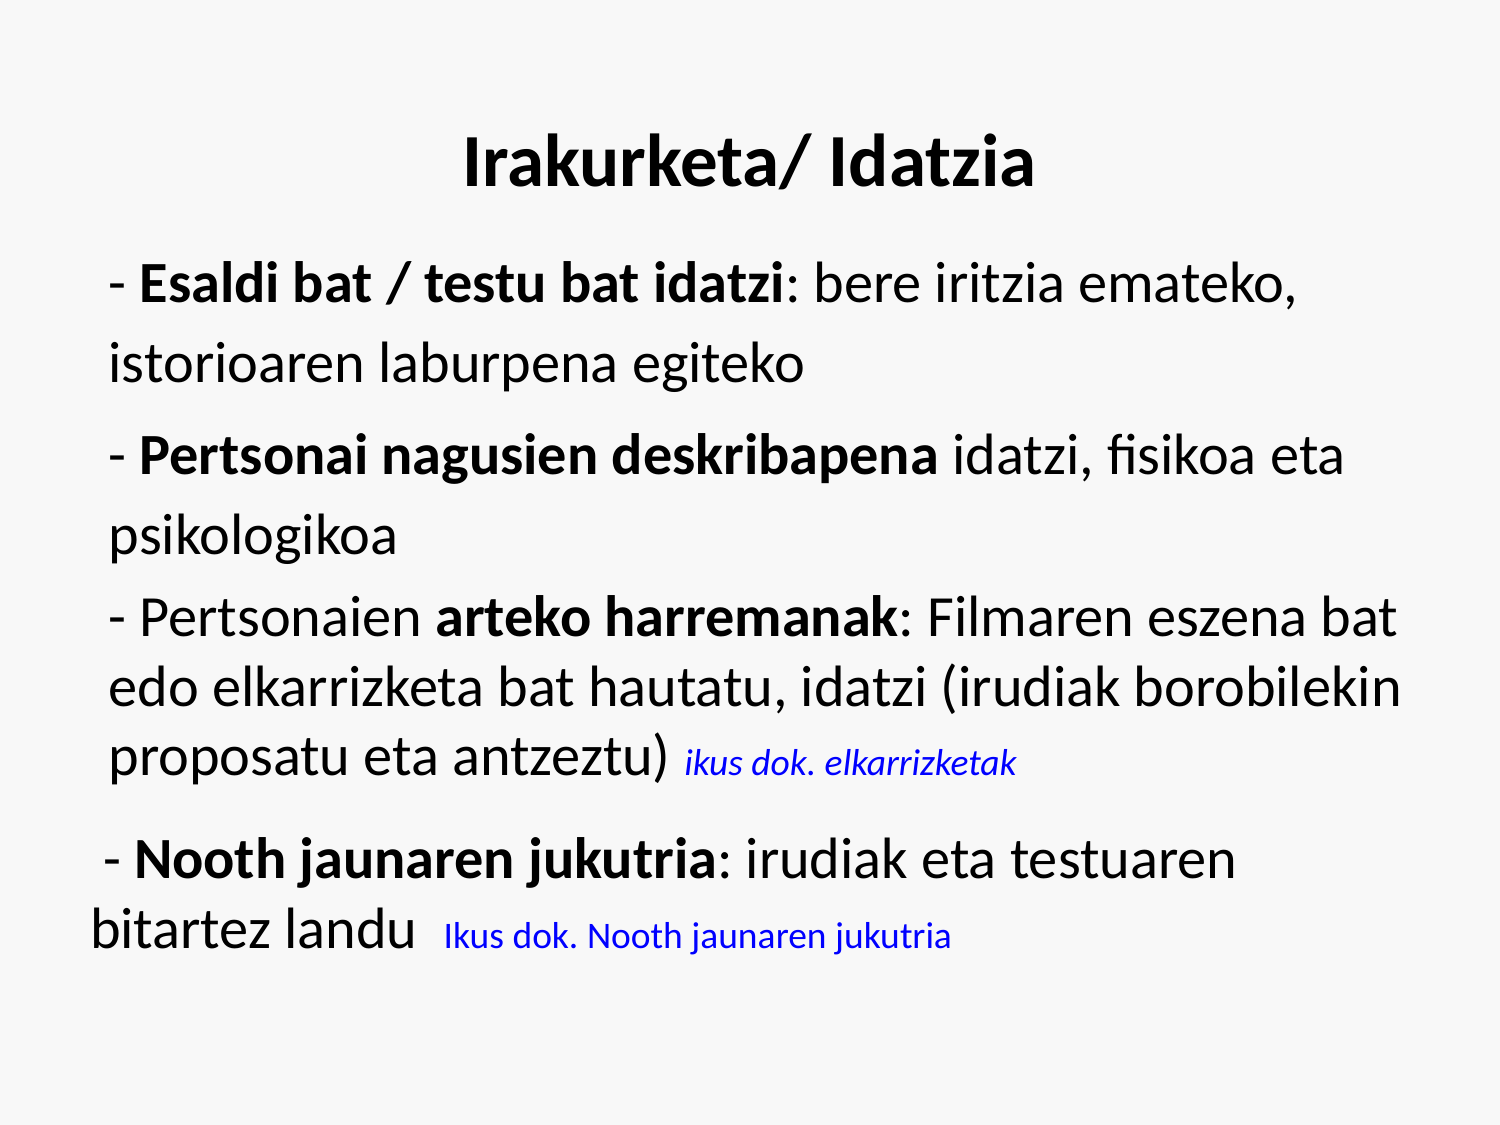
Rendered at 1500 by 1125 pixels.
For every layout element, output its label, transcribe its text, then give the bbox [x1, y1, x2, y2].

title Irakurketa/ Idatzia [75, 92, 1425, 220]
list - Esaldi bat / testu bat idatzi: bere iritzia emateko, istorioaren laburpena egiteko - Pertsonai nagusien deskribapena idatzi, fisikoa eta psikologikoa - Pertsonaien arteko harremanak: Filmaren eszena bat edo elkarrizketa bat hautatu, idatzi (irudiak borobilekin proposatu eta antzeztu) ikus dok. elkarrizketak - Nooth jaunaren jukutria: irudiak eta testuaren bitartez landu Ikus dok. Nooth jaunaren jukutria [75, 225, 1425, 1059]
